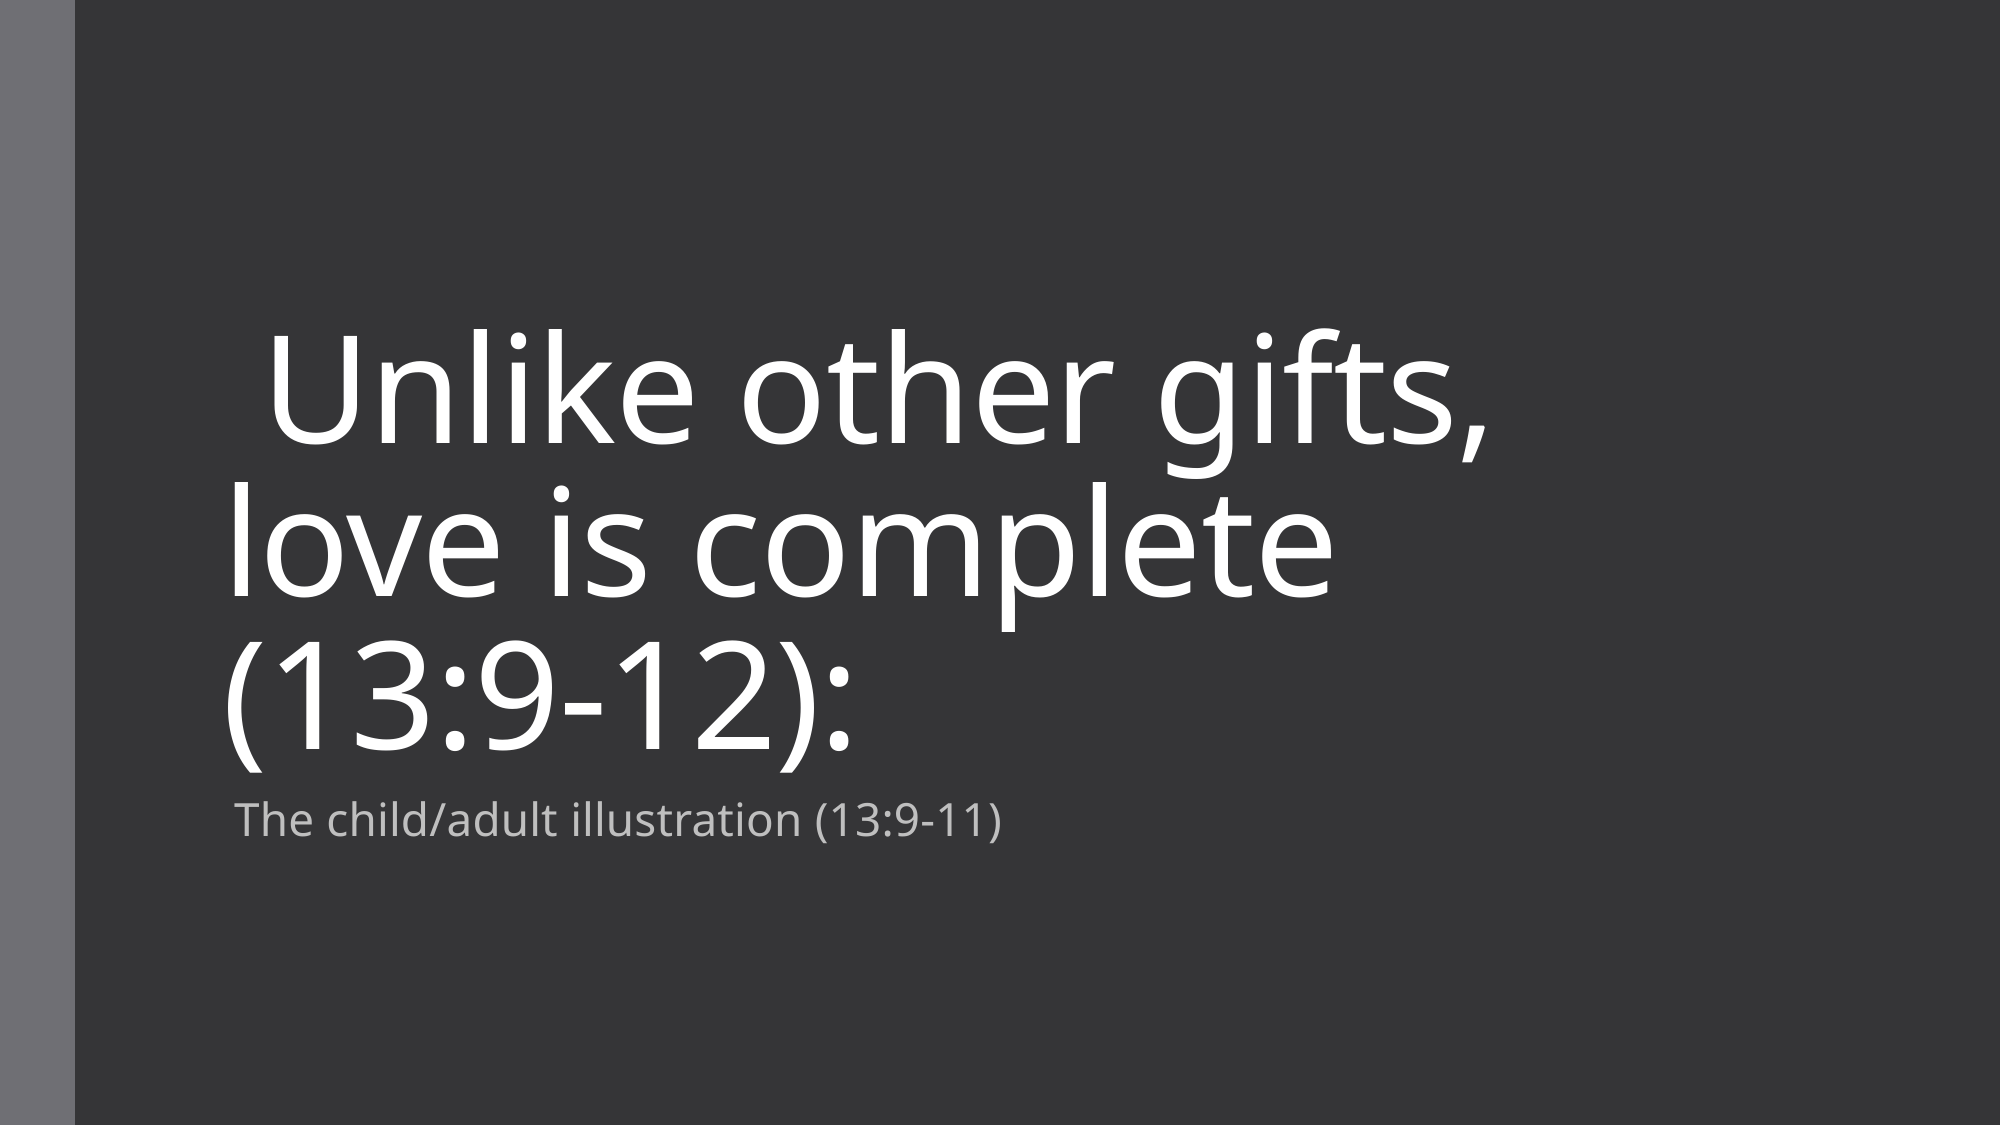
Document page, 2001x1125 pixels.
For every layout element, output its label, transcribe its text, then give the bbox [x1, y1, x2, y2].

title Unlike other gifts, love is complete (13:9-12): [206, 124, 1752, 787]
subtitle The child/adult illustration (13:9-11) [206, 787, 1752, 1066]
